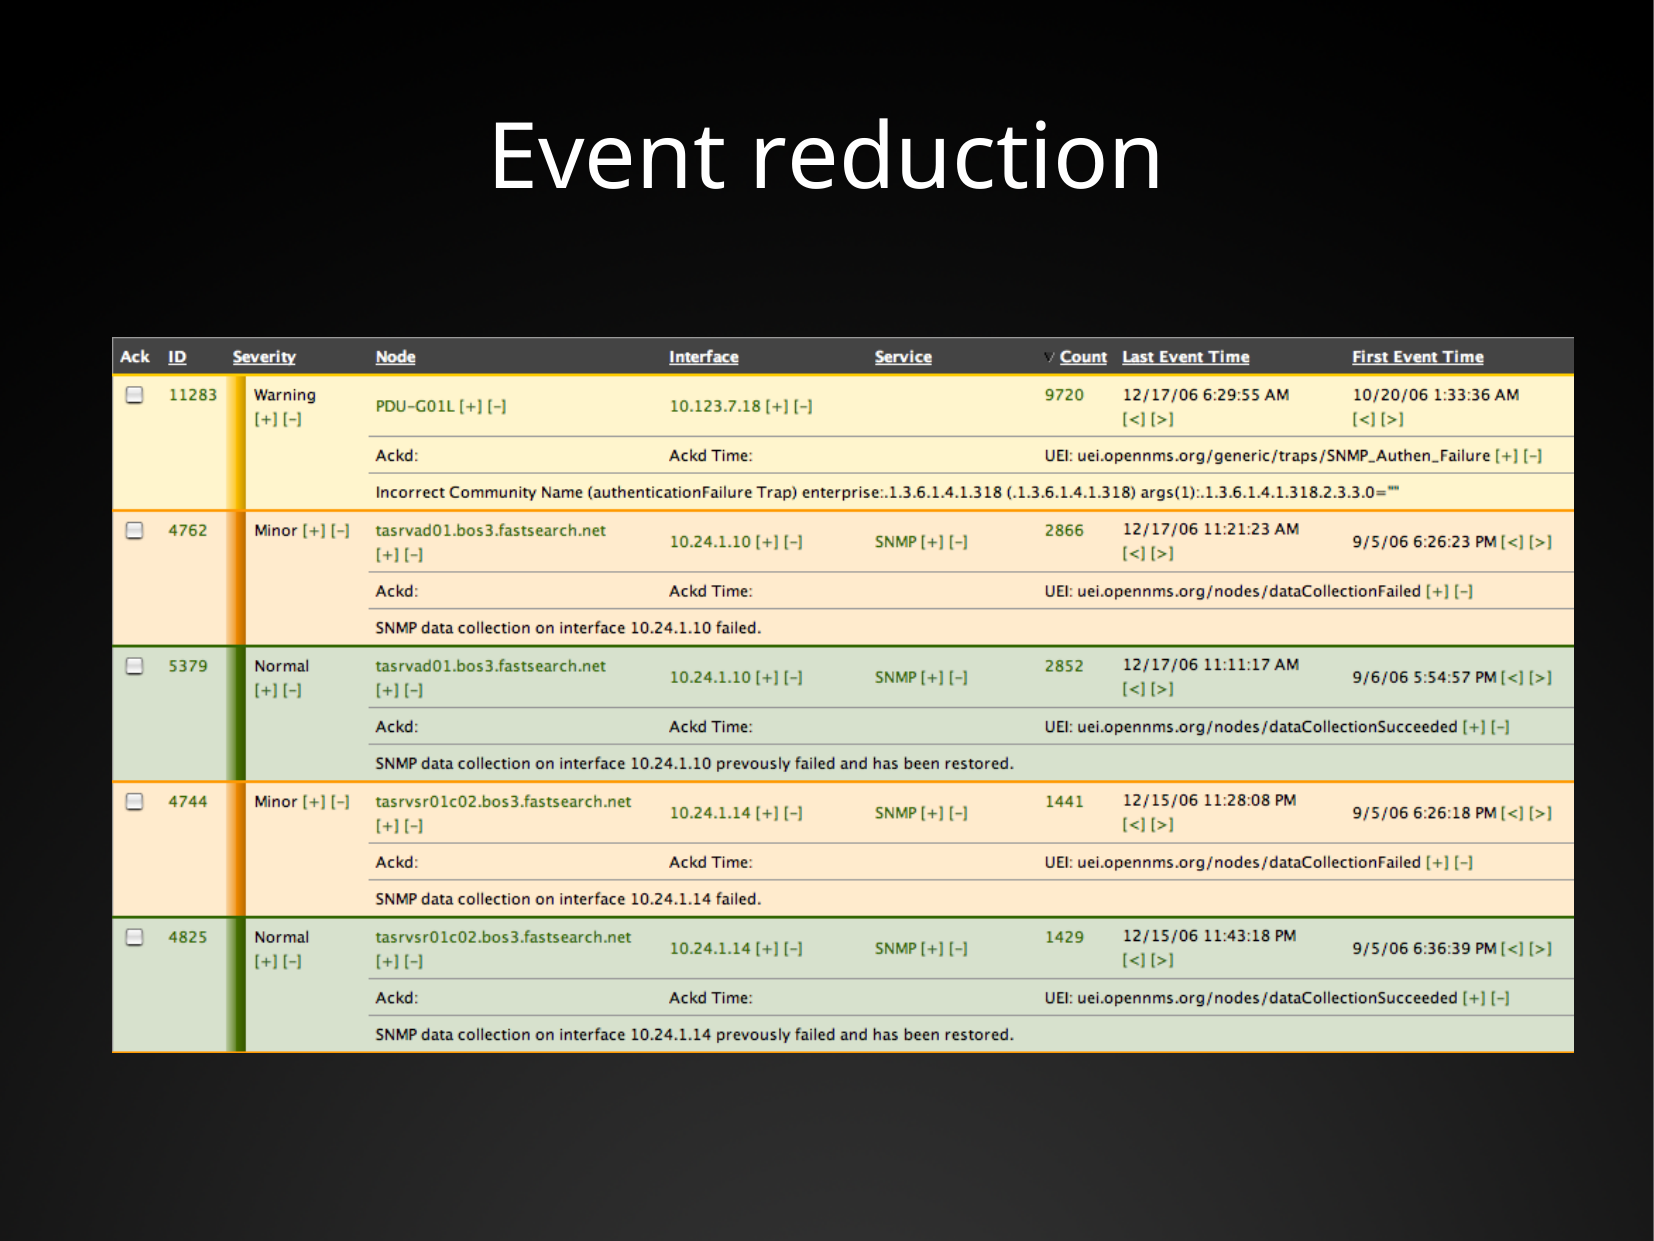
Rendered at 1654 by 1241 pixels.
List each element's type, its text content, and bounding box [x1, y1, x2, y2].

picture [0, 0, 1654, 1241]
title Event reduction [82, 49, 1571, 257]
